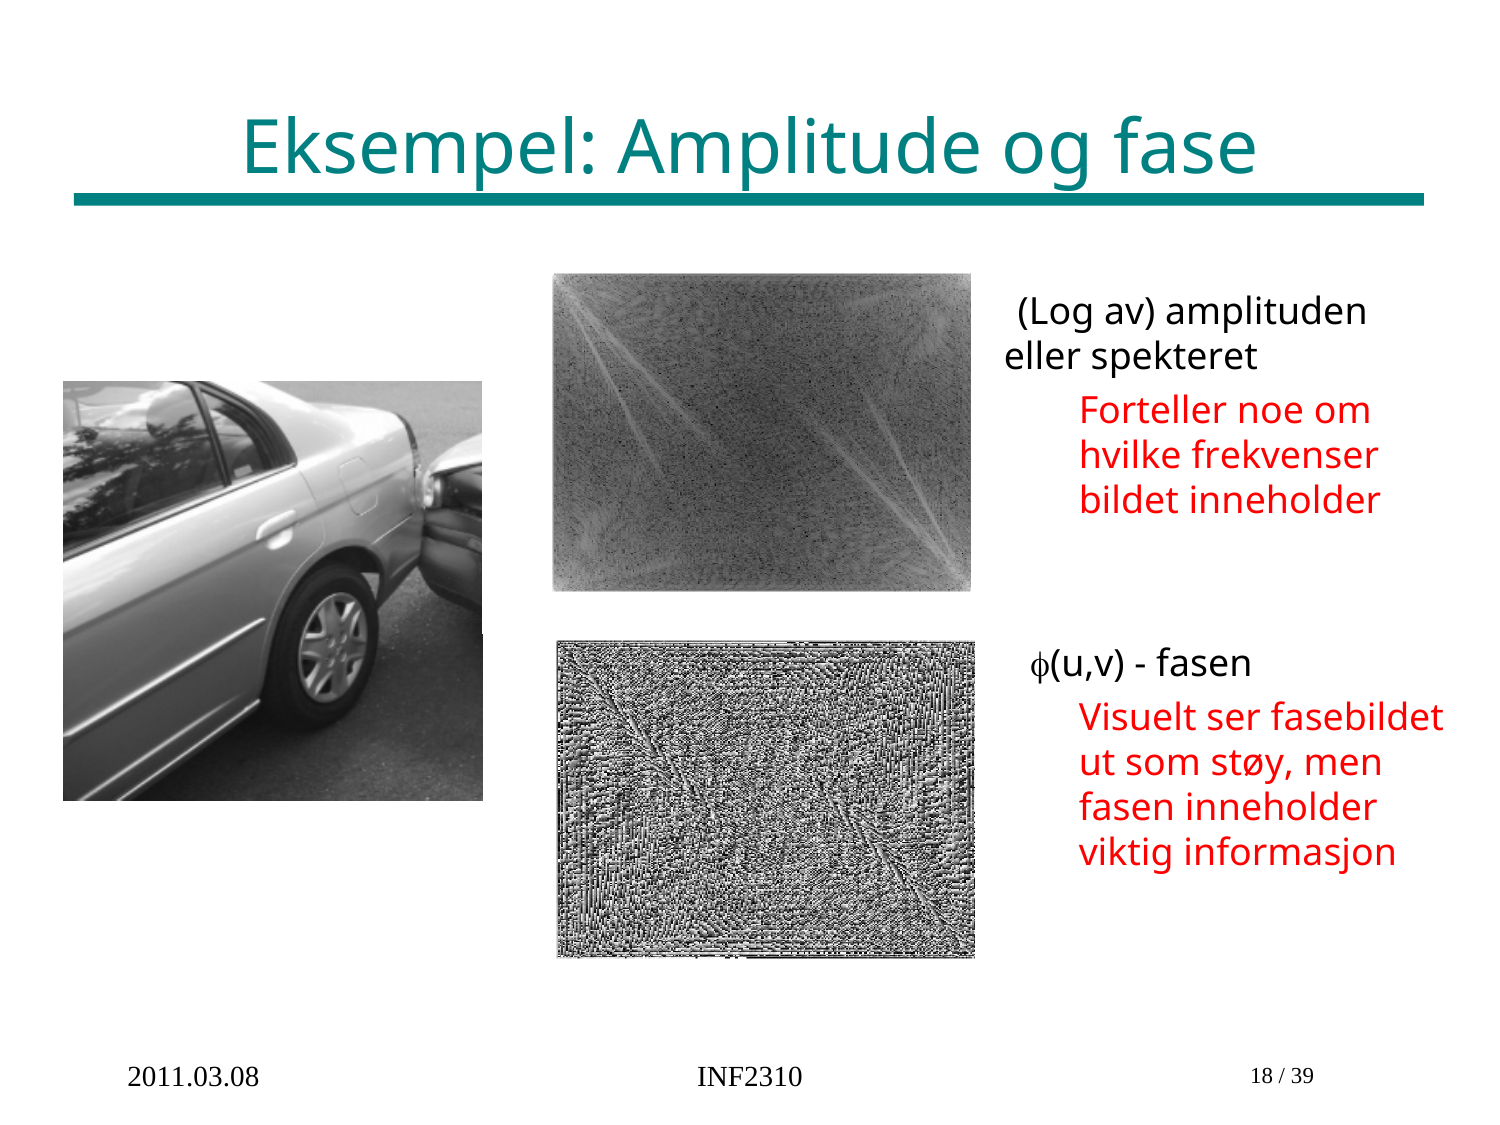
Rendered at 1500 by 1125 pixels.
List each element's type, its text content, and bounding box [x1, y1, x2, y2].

text_box INF2310 [512, 1049, 988, 1101]
picture [482, 244, 1026, 1002]
text_box (Log av) amplituden eller spekteret Forteller noe om hvilke frekvenser bildet inneholder (u,v) - fasen Visuelt ser fasebildet ut som støy, men fasen inneholder viktig informasjon [914, 279, 1480, 882]
title Eksempel: Amplitude og fase [112, 62, 1388, 226]
text_box [63, 381, 483, 802]
